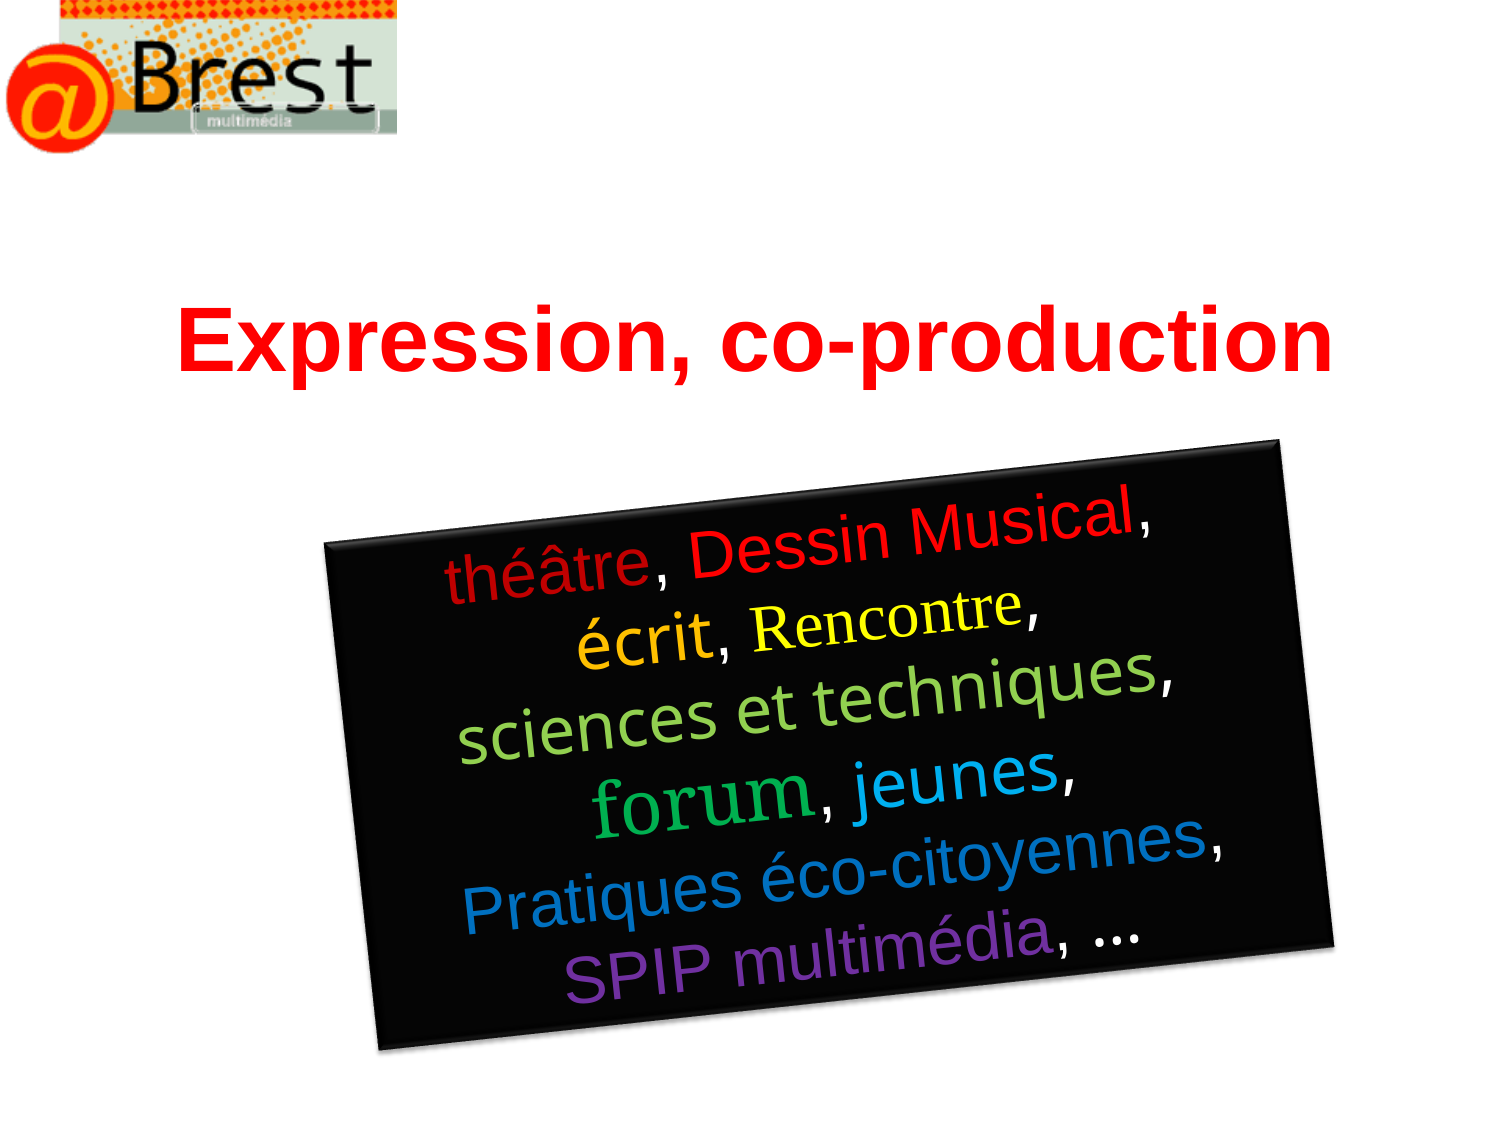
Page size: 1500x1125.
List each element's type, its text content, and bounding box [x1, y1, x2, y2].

title Expression, co-production [93, 0, 1444, 648]
picture [0, 0, 397, 157]
text_box théâtre, Dessin Musical, écrit, Rencontre, sciences et techniques, forum, jeunes, Pratiques éco-citoyennes, SPIP multimédia, … [325, 440, 1335, 1047]
picture [315, 429, 1343, 1063]
